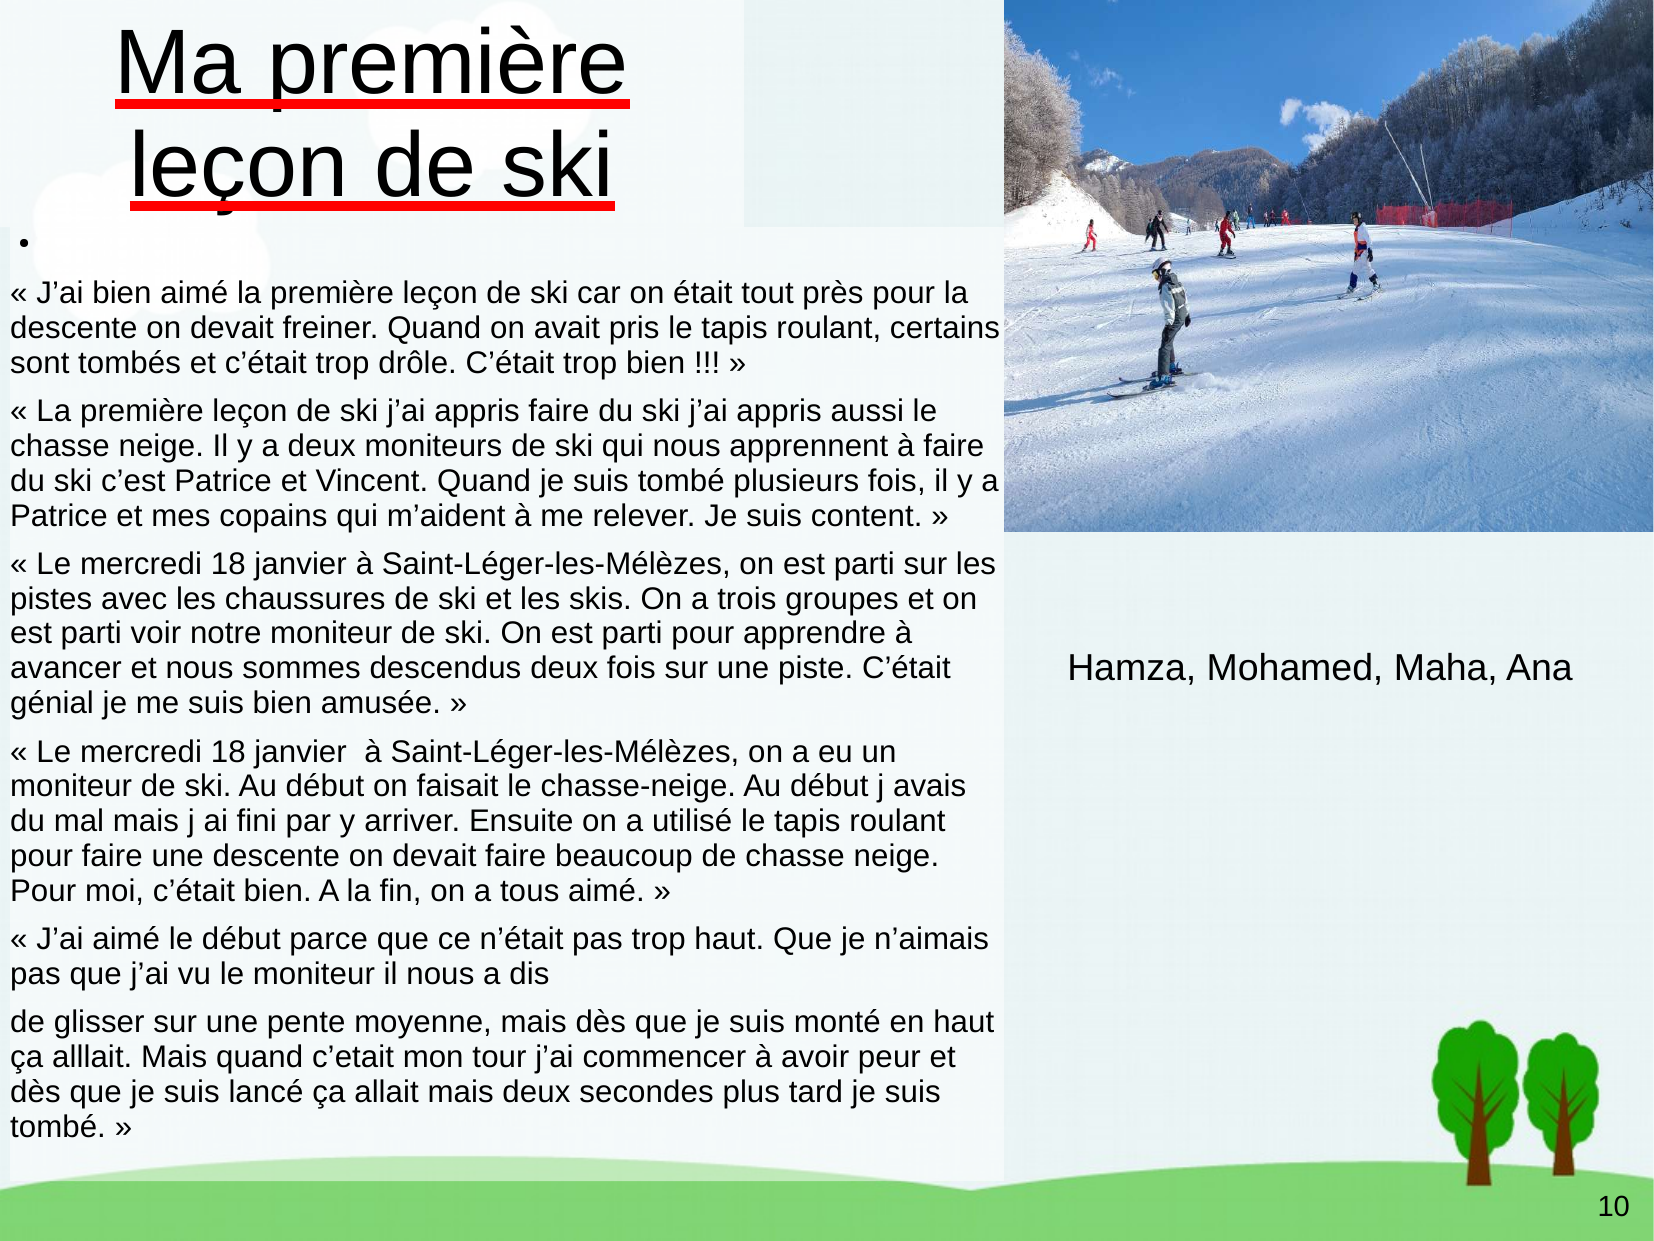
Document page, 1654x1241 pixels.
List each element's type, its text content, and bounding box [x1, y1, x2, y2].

title Ma première leçon de ski [0, 0, 745, 227]
picture [0, 0, 1654, 1241]
text_box Hamza, Mohamed, Maha, Ana [1052, 639, 1625, 739]
list « J’ai bien aimé la première leçon de ski car on était tout près pour la descente on devait freiner. Quand on avait pris le tapis roulant, certains sont tombés et c’était trop drôle. C’était trop bien !!! » « La première leçon de ski j’ai appris faire du ski j’ai appris aussi le chasse neige. Il y a deux moniteurs de ski qui nous apprennent à faire du ski c’est Patrice et Vincent. Quand je suis tombé plusieurs fois, il y a Patrice et mes copains qui m’aident à me relever. Je suis content. » « Le mercredi 18 janvier à Saint-Léger-les-Mélèzes, on est parti sur les pistes avec les chaussures de ski et les skis. On a trois groupes et on est parti voir notre moniteur de ski. On est parti pour apprendre à avancer et nous sommes descendus deux fois sur une piste. C’était génial je me suis bien amusée. » « Le mercredi 18 janvier à Saint-Léger-les-Mélèzes, on a eu un moniteur de ski. Au début on faisait le chasse-neige. Au début j avais du mal mais j ai fini par y arriver. Ensuite on a utilisé le tapis roulant pour faire une descente on devait faire beaucoup de chasse neige. Pour moi, c’était bien. A la fin, on a tous aimé. » « J’ai aimé le début parce que ce n’était pas trop haut. Que je n’aimais pas que j’ai vu le moniteur il nous a dis de glisser sur une pente moyenne, mais dès que je suis monté en haut ça alllait. Mais quand c’etait mon tour j’ai commencer à avoir peur et dès que je suis lancé ça allait mais deux secondes plus tard je suis tombé. » [10, 226, 1004, 1182]
